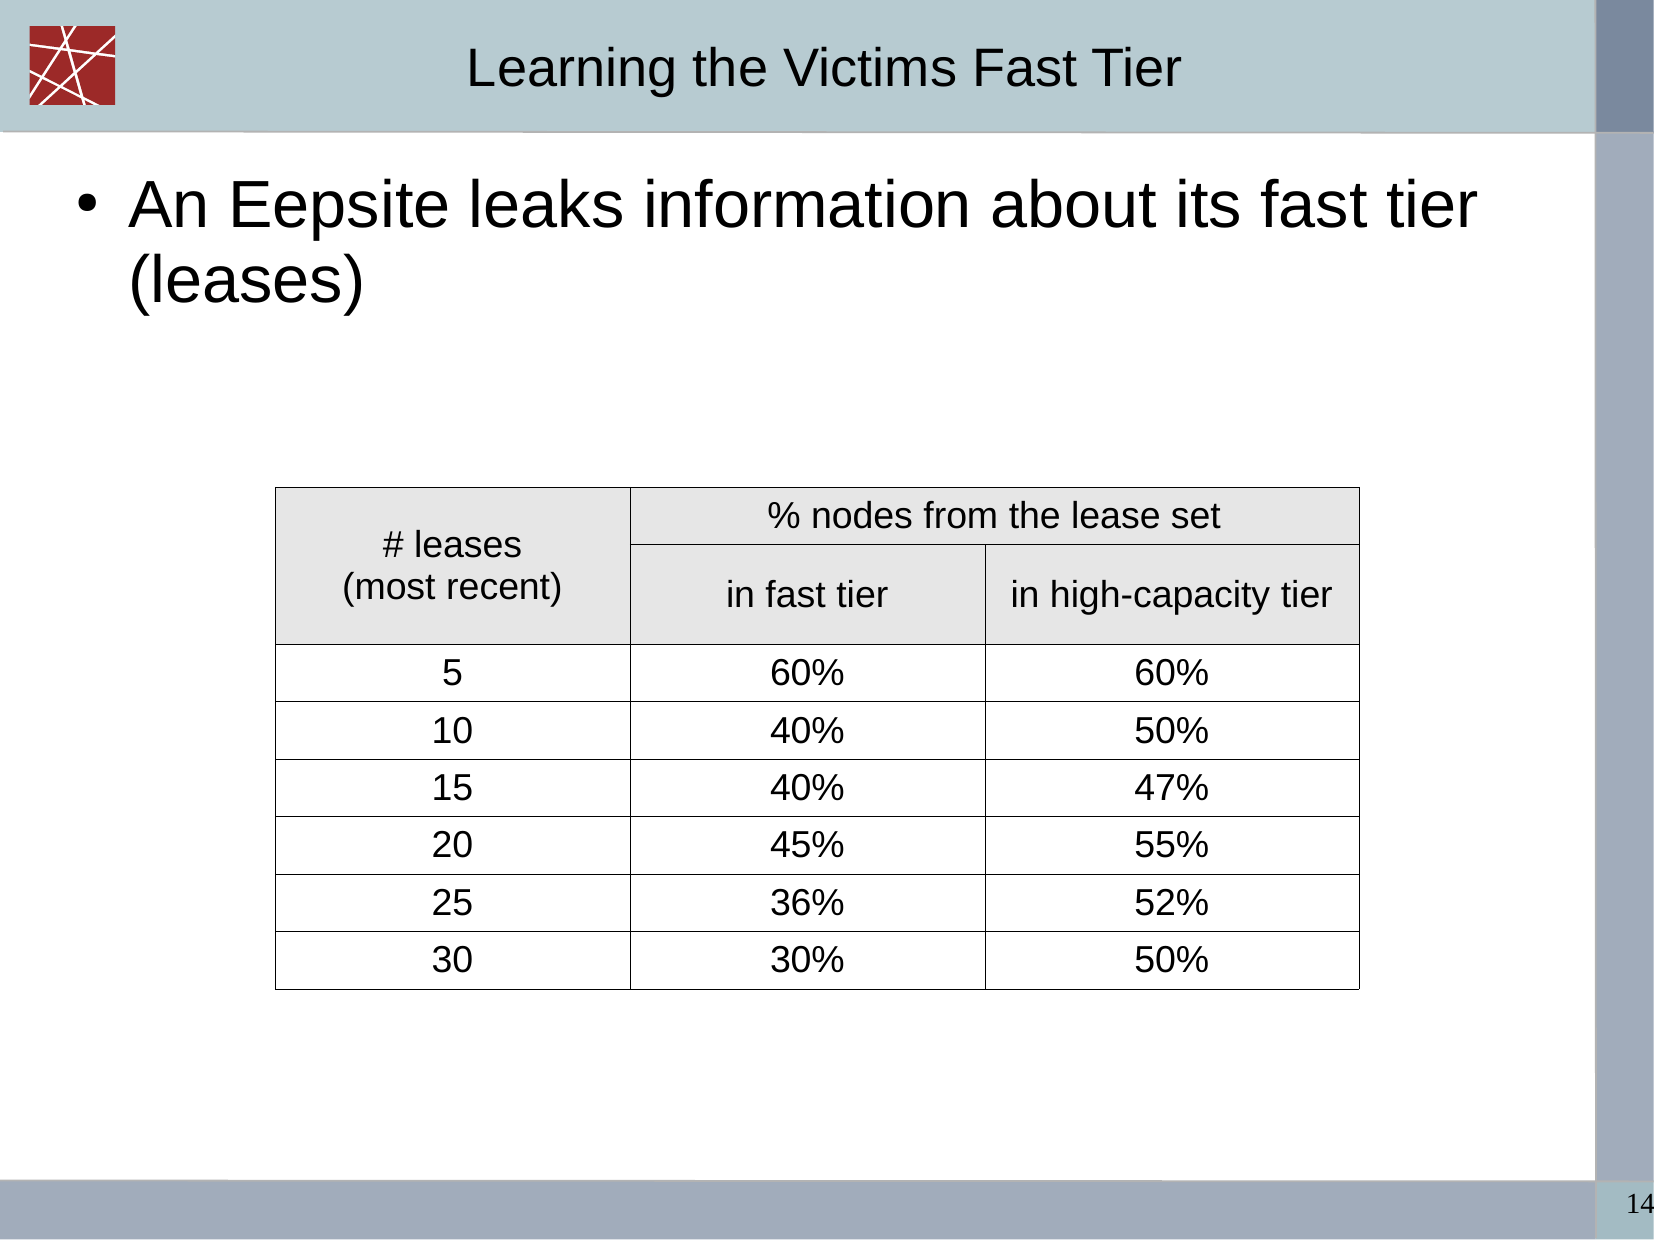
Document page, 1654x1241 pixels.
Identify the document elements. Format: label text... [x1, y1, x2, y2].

table_cell 25 [276, 875, 630, 931]
table_cell 10 [276, 702, 630, 759]
table_header # leases (most recent) [276, 488, 630, 644]
table_cell 52% [986, 875, 1359, 931]
table_cell 30% [631, 932, 985, 989]
title Learning the Victims Fast Tier [81, 9, 1570, 126]
table_header % nodes from the lease set [631, 488, 1359, 544]
table_cell in fast tier [631, 545, 985, 644]
table_cell 45% [631, 817, 985, 874]
table_cell 40% [631, 760, 985, 816]
list An Eepsite leaks information about its fast tier (leases) [57, 166, 1546, 971]
table_cell 20 [276, 817, 630, 874]
table_cell 30 [276, 932, 630, 989]
table_cell 5 [276, 645, 630, 701]
table_cell 50% [986, 932, 1359, 989]
table_cell 15 [276, 760, 630, 816]
table_cell 50% [986, 702, 1359, 759]
table_cell in high-capacity tier [986, 545, 1359, 644]
table_cell 55% [986, 817, 1359, 874]
table_cell 40% [631, 702, 985, 759]
table_cell 60% [986, 645, 1359, 701]
table_cell 47% [986, 760, 1359, 816]
table_cell 36% [631, 875, 985, 931]
table_cell 60% [631, 645, 985, 701]
